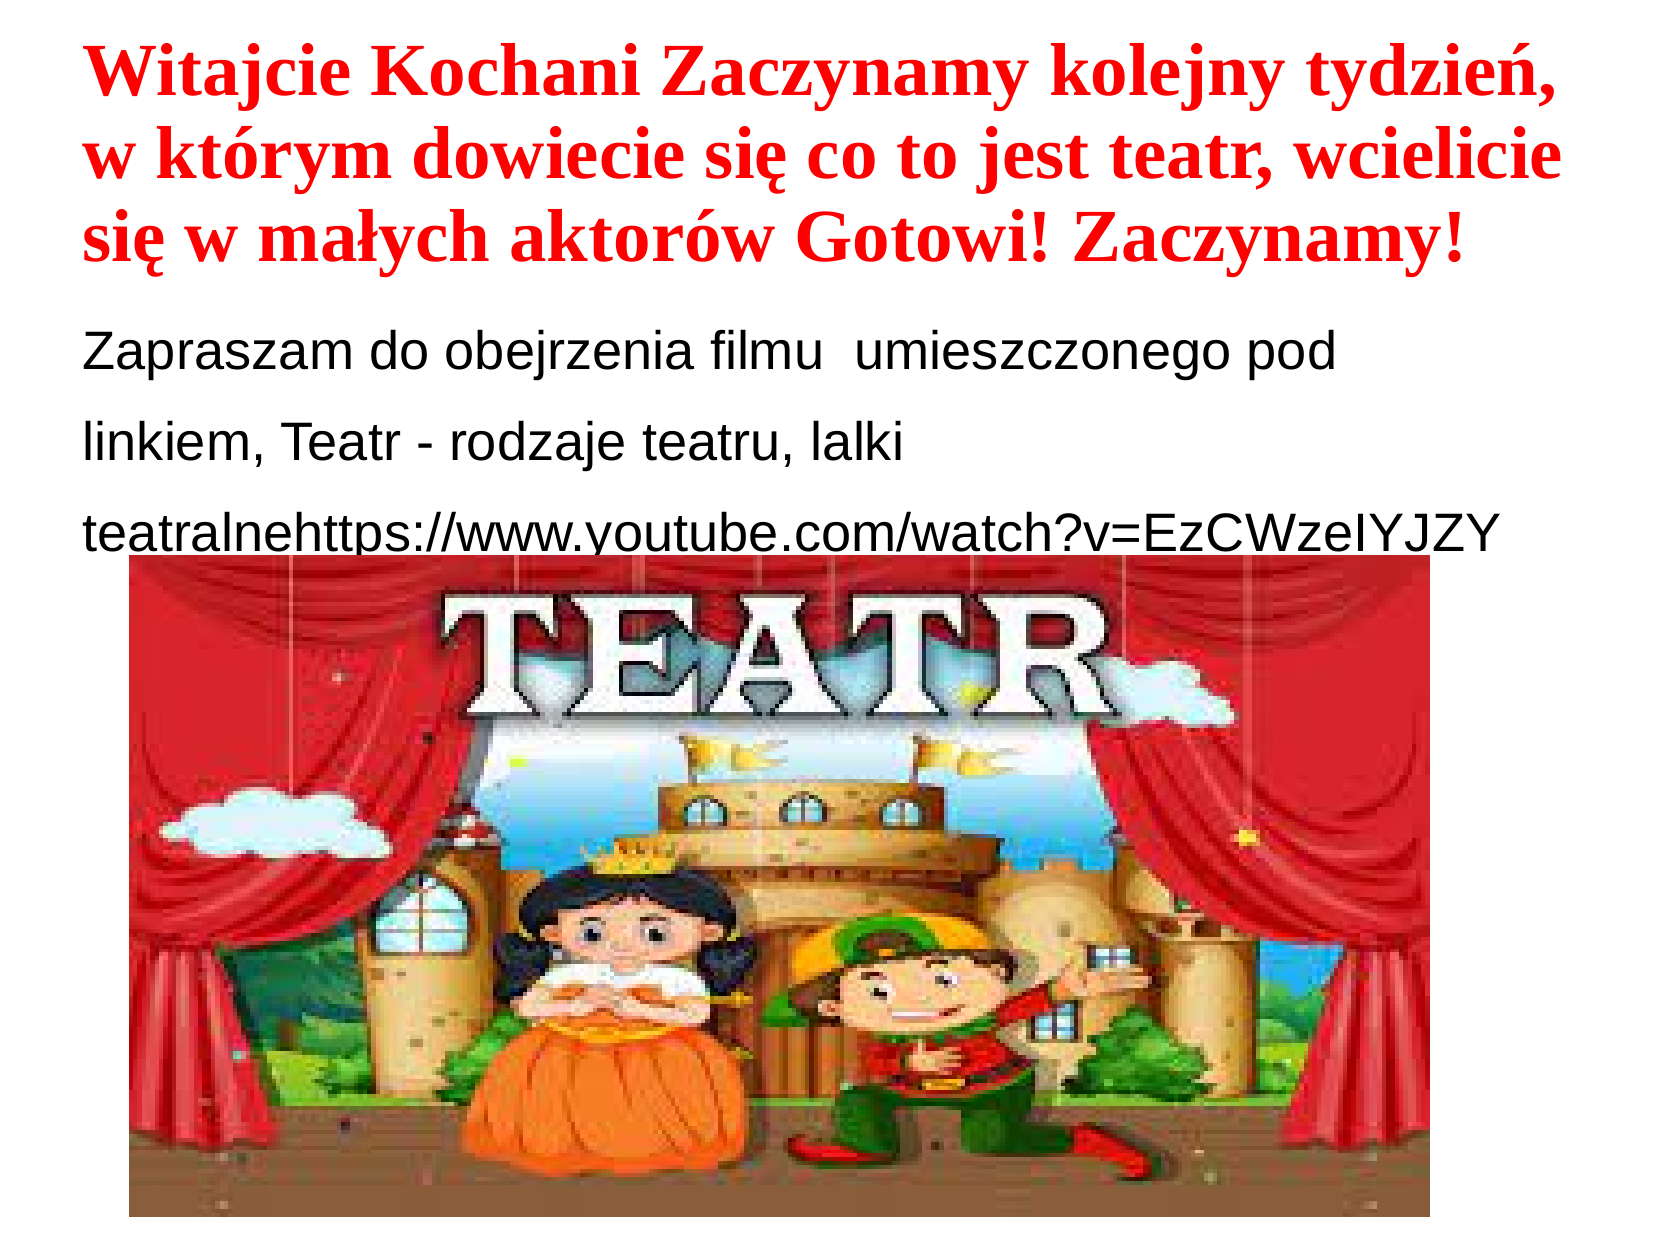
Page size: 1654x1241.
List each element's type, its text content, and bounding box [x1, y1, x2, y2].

title Witajcie Kochani Zaczynamy kolejny tydzień, w którym dowiecie się co to jest teatr, wcielicie się w małych aktorów Gotowi! Zaczynamy! [82, 28, 1571, 278]
list Zapraszam do obejrzenia filmu umieszczonego pod linkiem, Teatr - rodzaje teatru, lalki teatralnehttps://www.youtube.com/watch?v=EzCWzeIYJZY [82, 290, 1538, 1010]
picture [129, 555, 1430, 1217]
